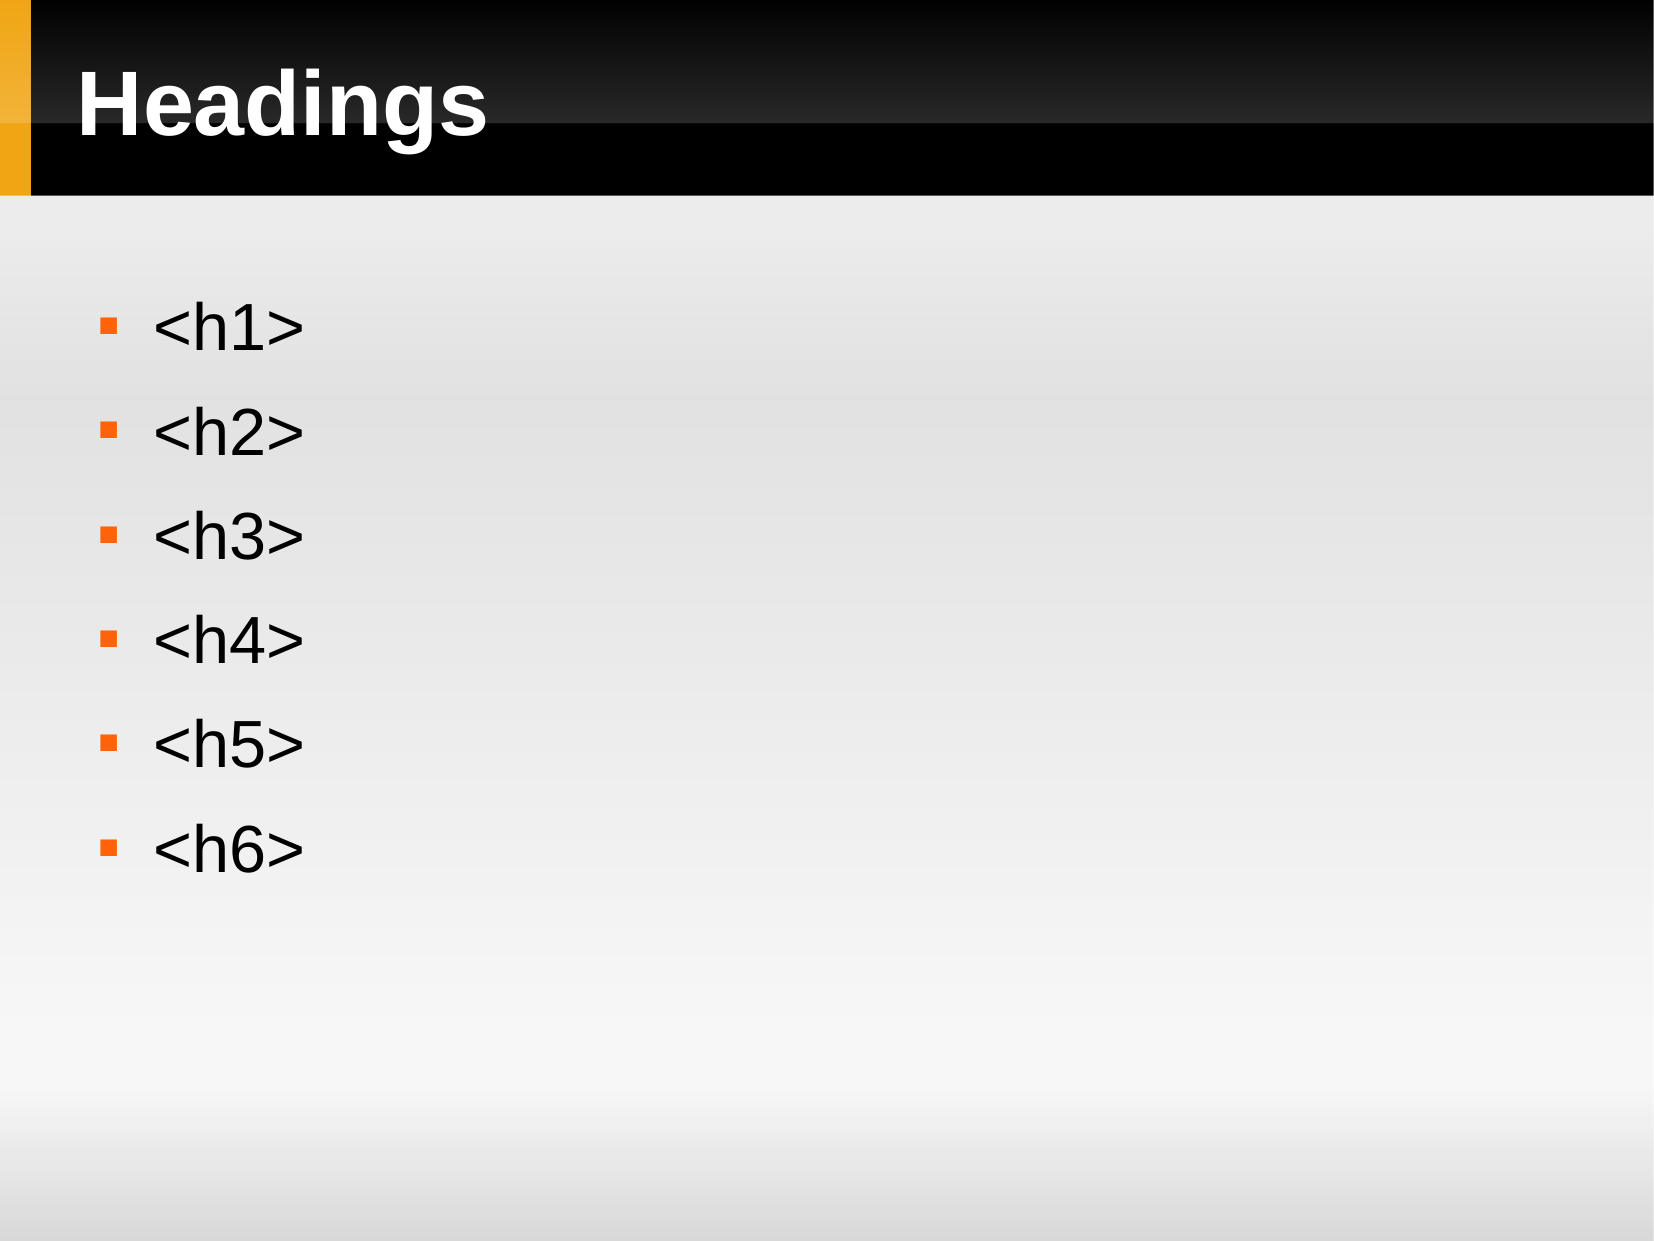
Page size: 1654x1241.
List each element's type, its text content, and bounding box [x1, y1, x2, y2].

title Headings [76, 0, 1565, 208]
list <h1> <h2> <h3> <h4> <h5> <h6> [82, 290, 1571, 1109]
picture [0, 0, 1654, 1241]
